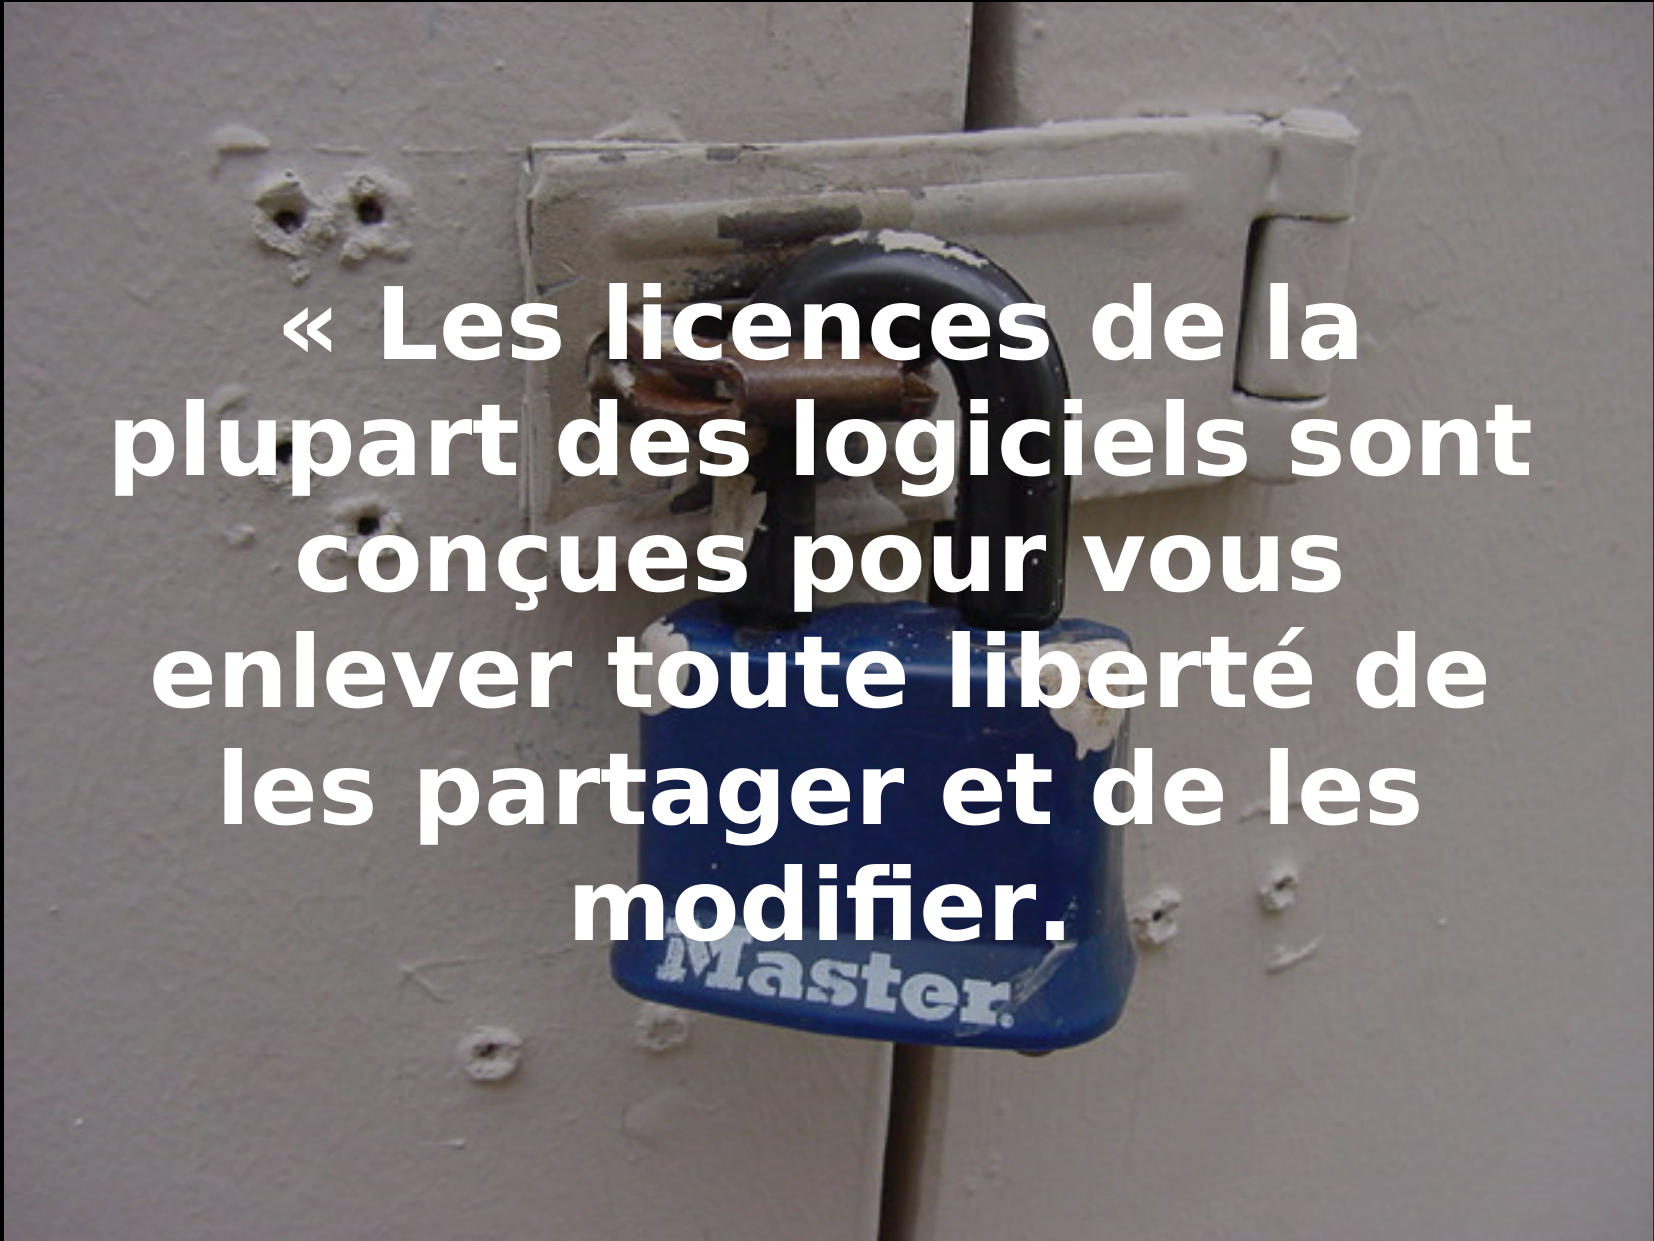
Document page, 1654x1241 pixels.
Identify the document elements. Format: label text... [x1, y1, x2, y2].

text_box [0, 0, 1654, 1241]
subtitle « Les licences de la plupart des logiciels sont conçues pour vous enlever toute liberté de les partager et de les modifier. [76, 211, 1565, 1019]
picture [4, 3, 1654, 1241]
